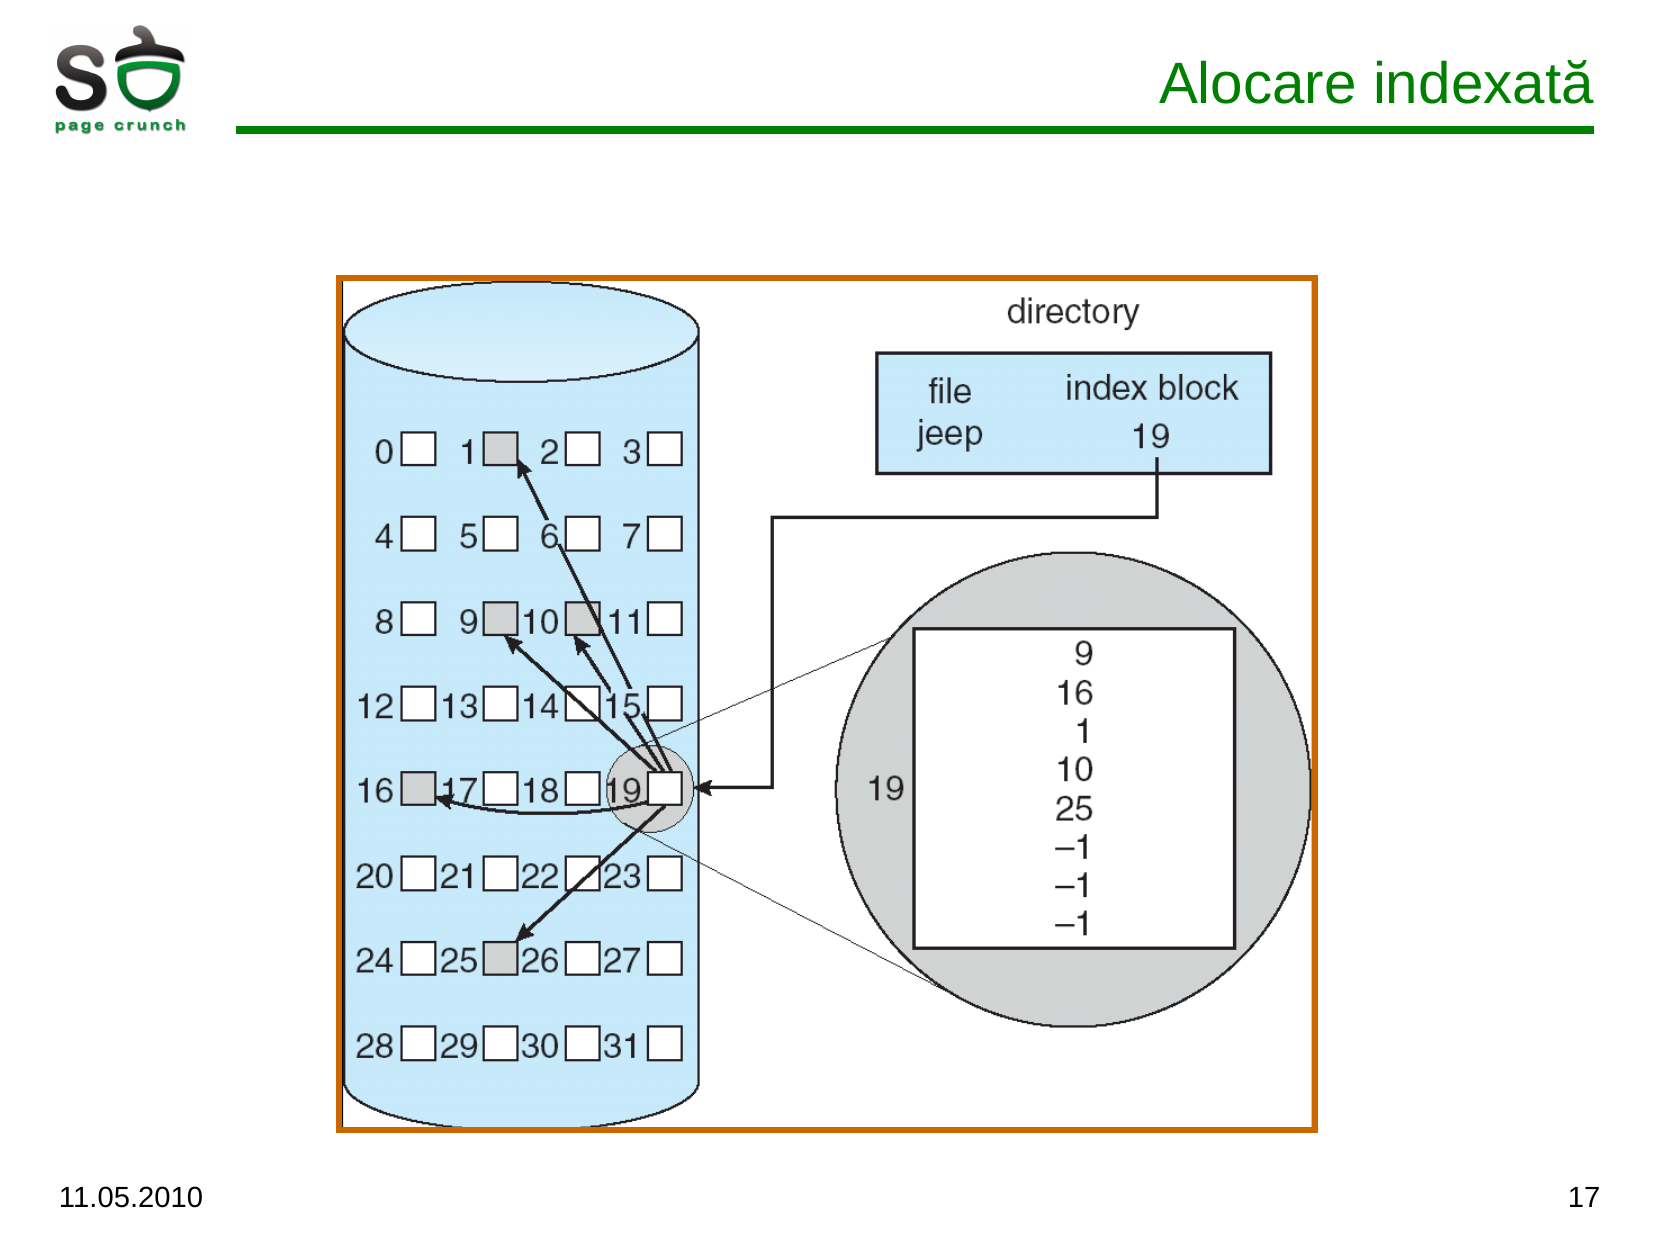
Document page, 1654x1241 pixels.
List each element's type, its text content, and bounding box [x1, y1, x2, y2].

picture [53, 23, 188, 136]
picture [341, 281, 1312, 1127]
title Alocare indexată [236, 49, 1595, 119]
